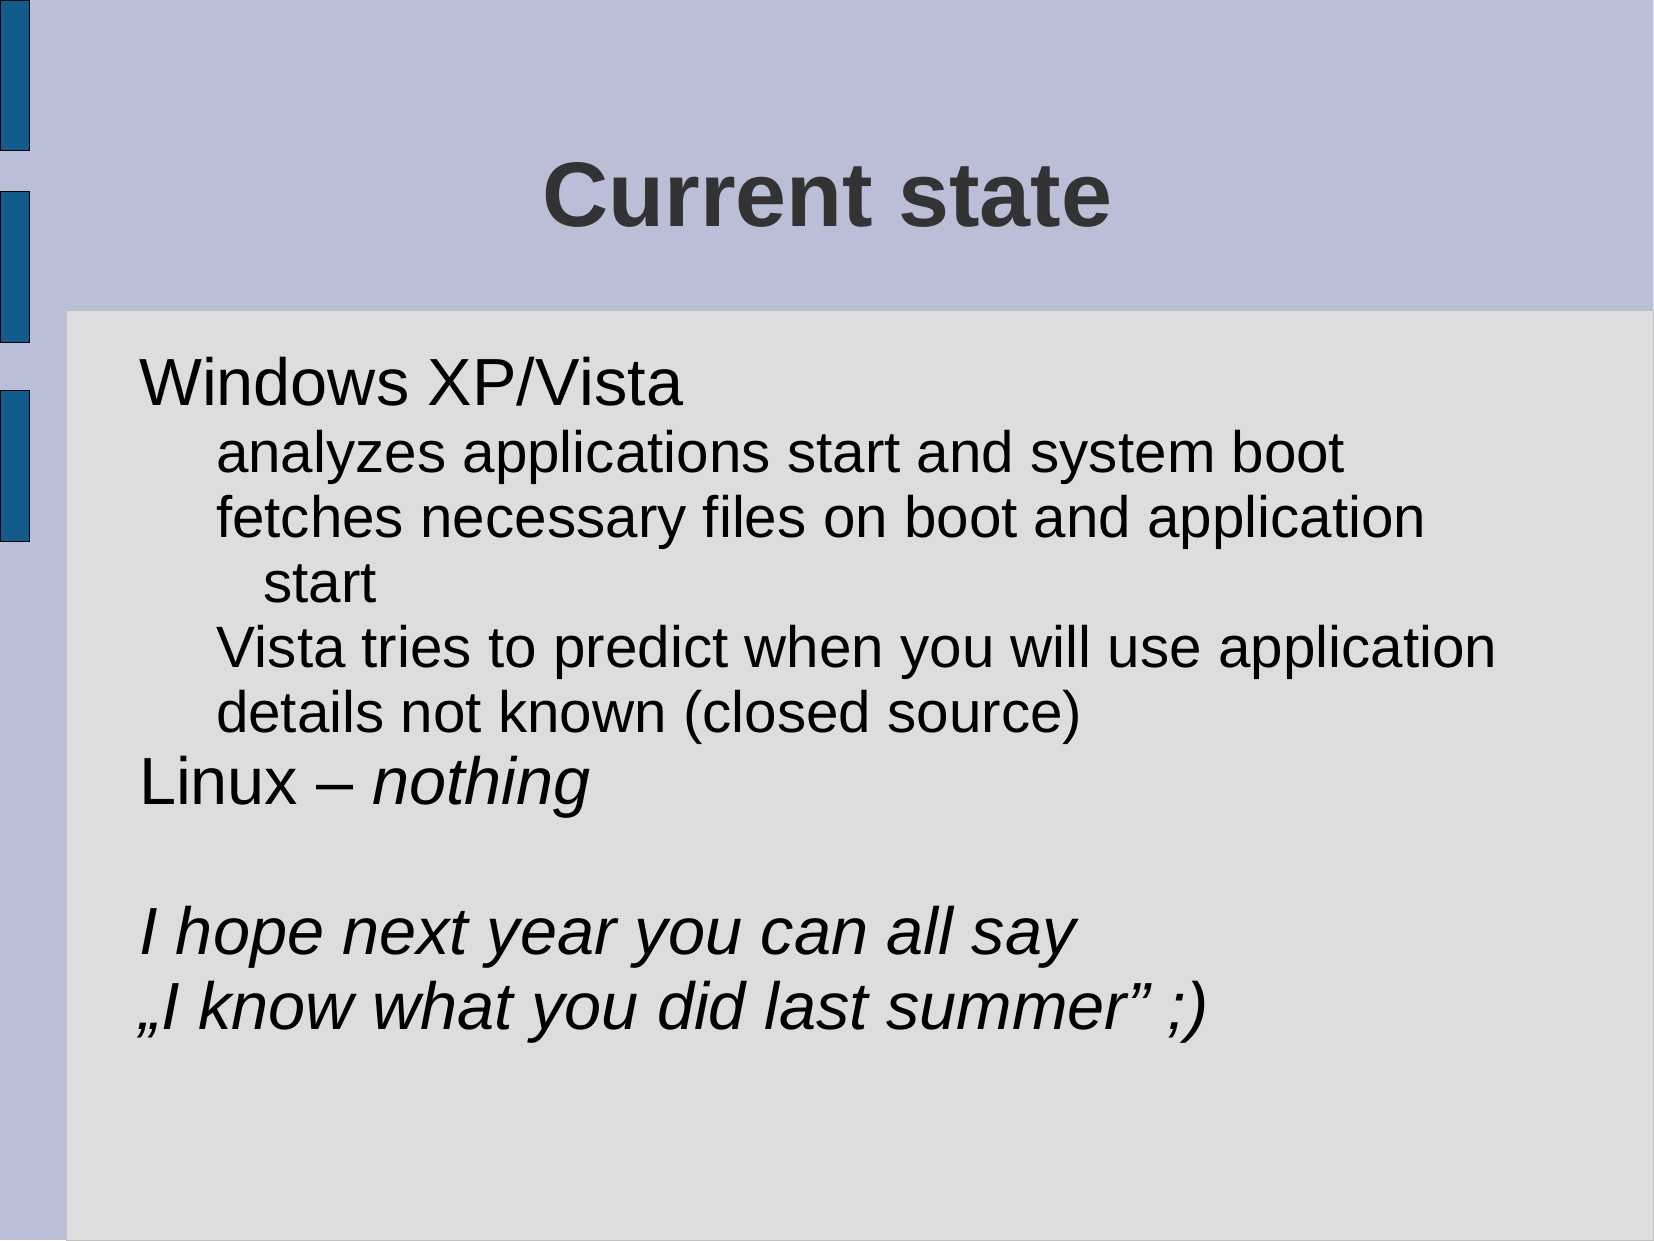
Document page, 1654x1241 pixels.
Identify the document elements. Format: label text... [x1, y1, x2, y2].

list Windows XP/Vista analyzes applications start and system boot fetches necessary files on boot and application start Vista tries to predict when you will use application details not known (closed source) Linux – nothing I hope next year you can all say „I know what you did last summer” ;) [121, 344, 1534, 1127]
title Current state [121, 91, 1534, 299]
